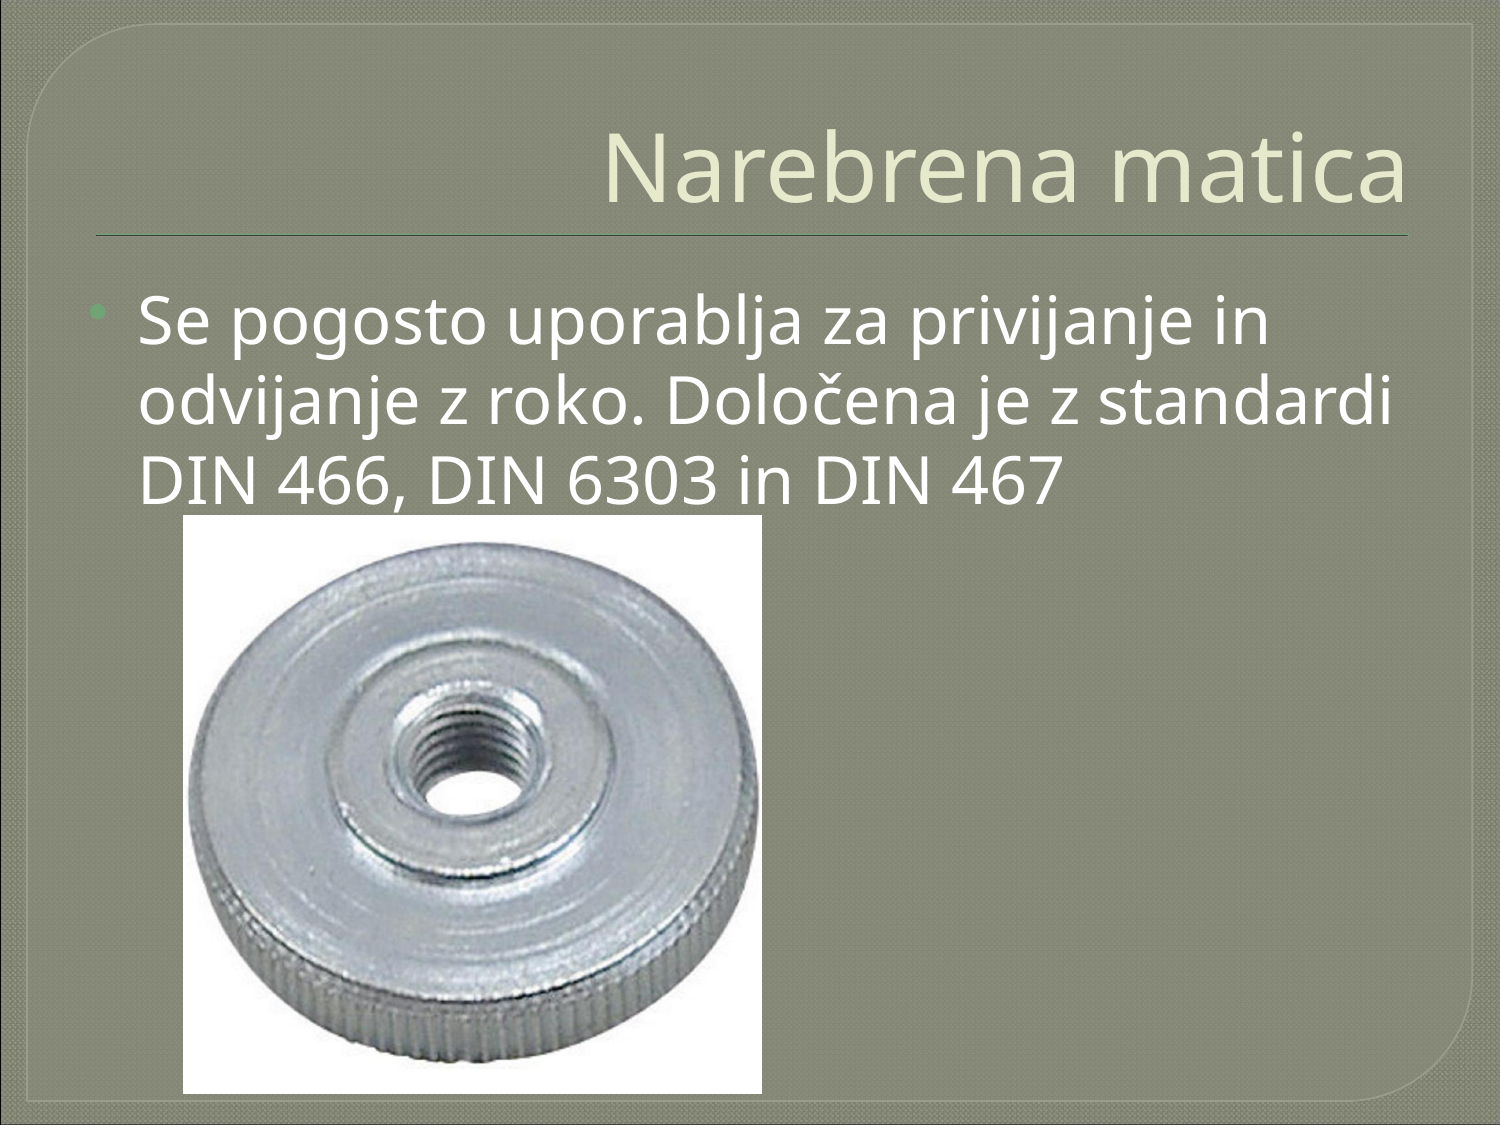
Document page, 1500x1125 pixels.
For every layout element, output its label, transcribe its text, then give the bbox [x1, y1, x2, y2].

list Se pogosto uporablja za privijanje in odvijanje z roko. Določena je z standardi DIN 466, DIN 6303 in DIN 467 [75, 270, 1425, 1013]
title Narebrena matica [75, 41, 1425, 230]
picture [0, 0, 1500, 1125]
